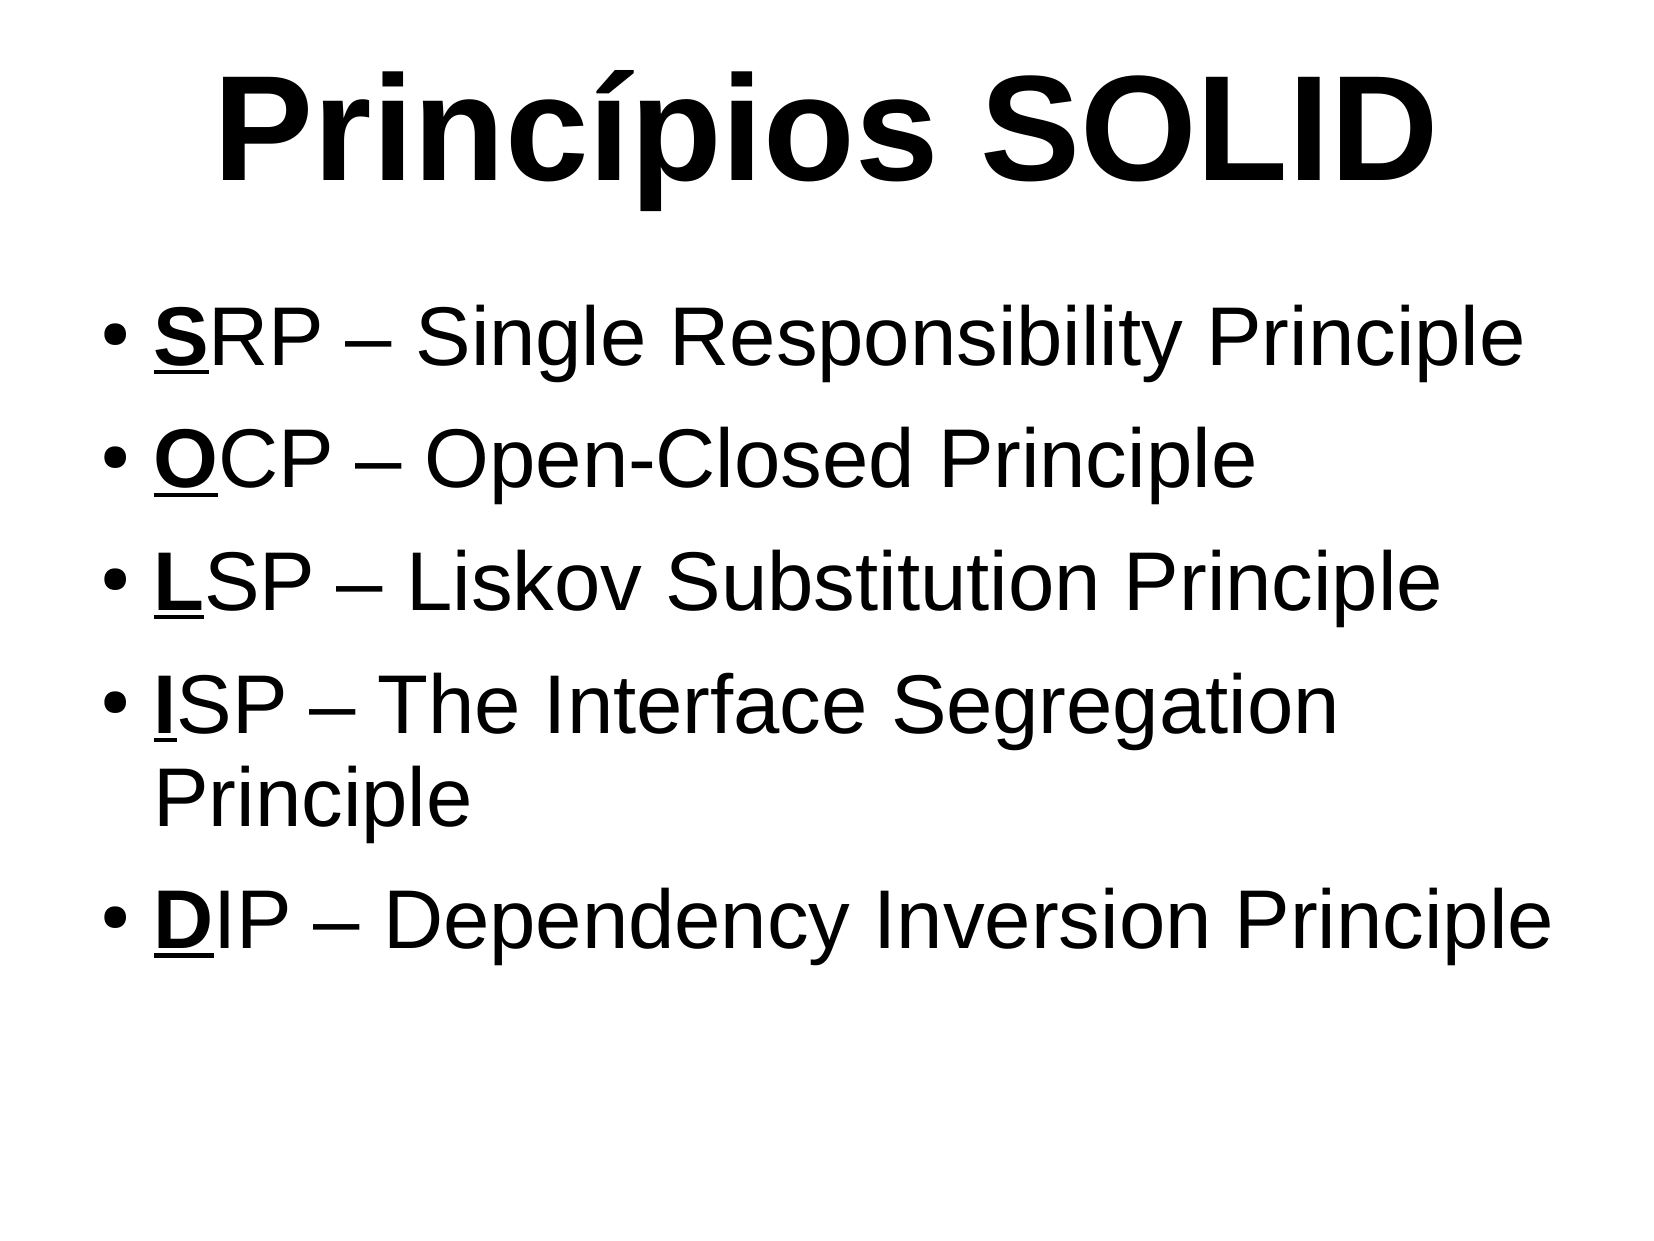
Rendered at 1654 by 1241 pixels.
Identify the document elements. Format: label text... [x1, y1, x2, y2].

list SRP – Single Responsibility Principle OCP – Open-Closed Principle LSP – Liskov Substitution Principle ISP – The Interface Segregation Principle DIP – Dependency Inversion Principle [82, 290, 1571, 1109]
title Princípios SOLID [0, 0, 1654, 257]
